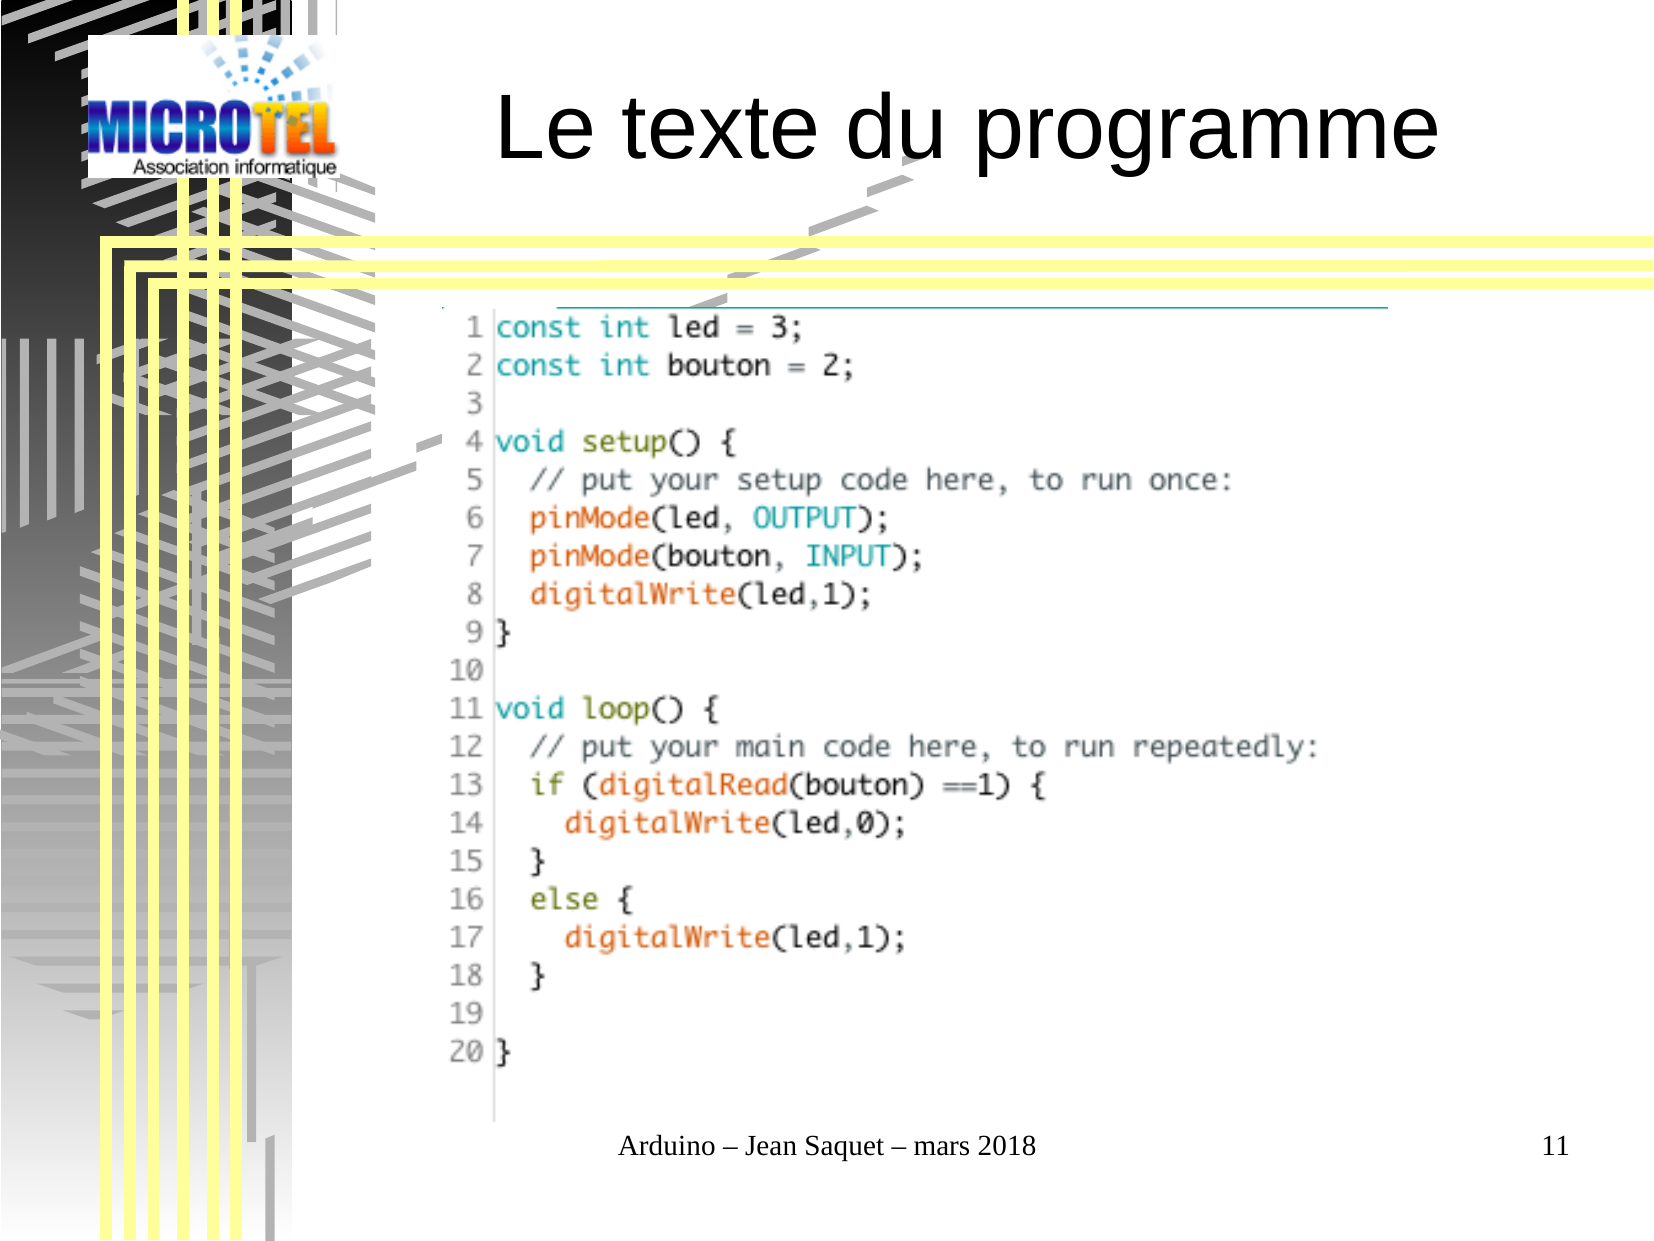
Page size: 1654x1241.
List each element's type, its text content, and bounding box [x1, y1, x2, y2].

picture [88, 35, 340, 178]
title Le texte du programme [383, 23, 1554, 231]
picture [442, 307, 1388, 1123]
